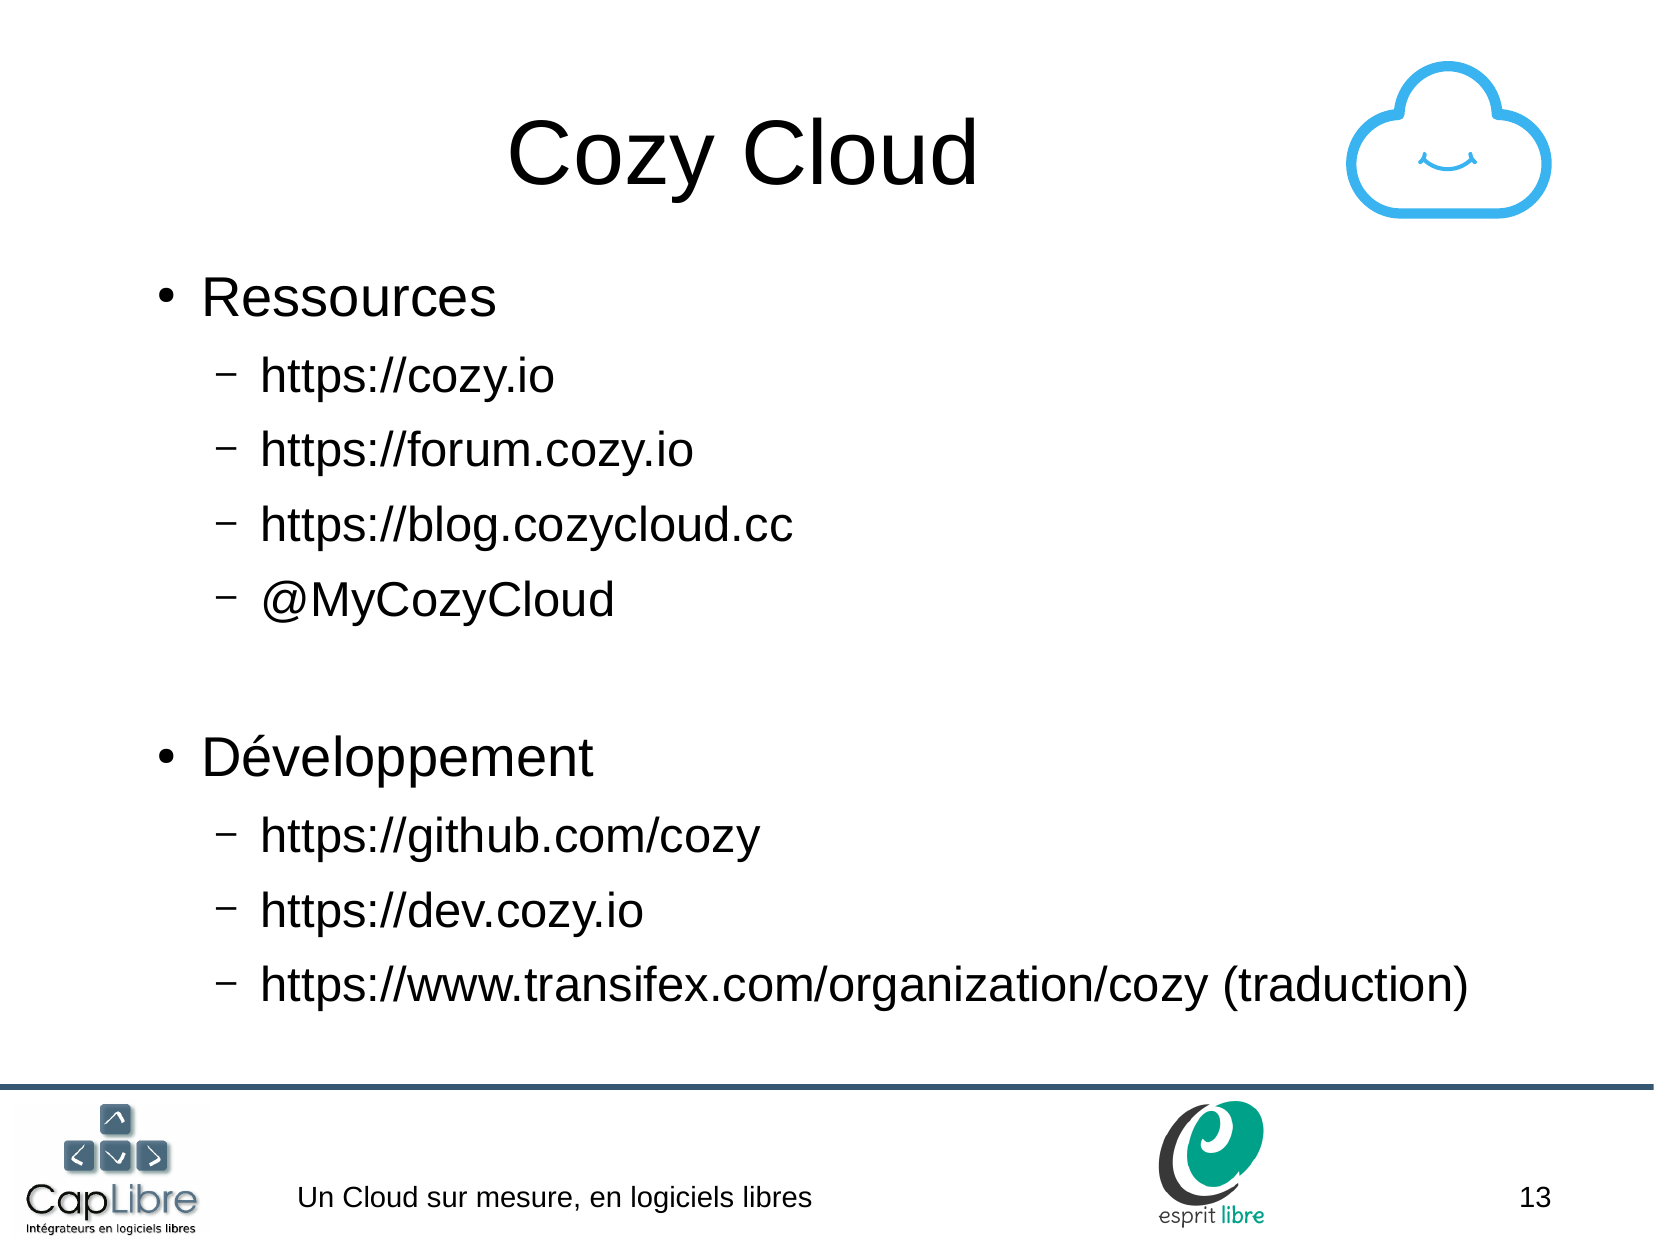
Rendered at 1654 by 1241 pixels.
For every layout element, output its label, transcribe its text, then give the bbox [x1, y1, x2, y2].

title Cozy Cloud [0, 49, 1489, 257]
picture [1145, 1098, 1276, 1229]
picture [11, 1098, 210, 1239]
picture [1344, 39, 1554, 249]
list Ressources https://cozy.io https://forum.cozy.io https://blog.cozycloud.cc @MyCozyCloud Développement https://github.com/cozy https://dev.cozy.io https://www.transifex.com/organization/cozy (traduction) [141, 265, 1571, 1016]
